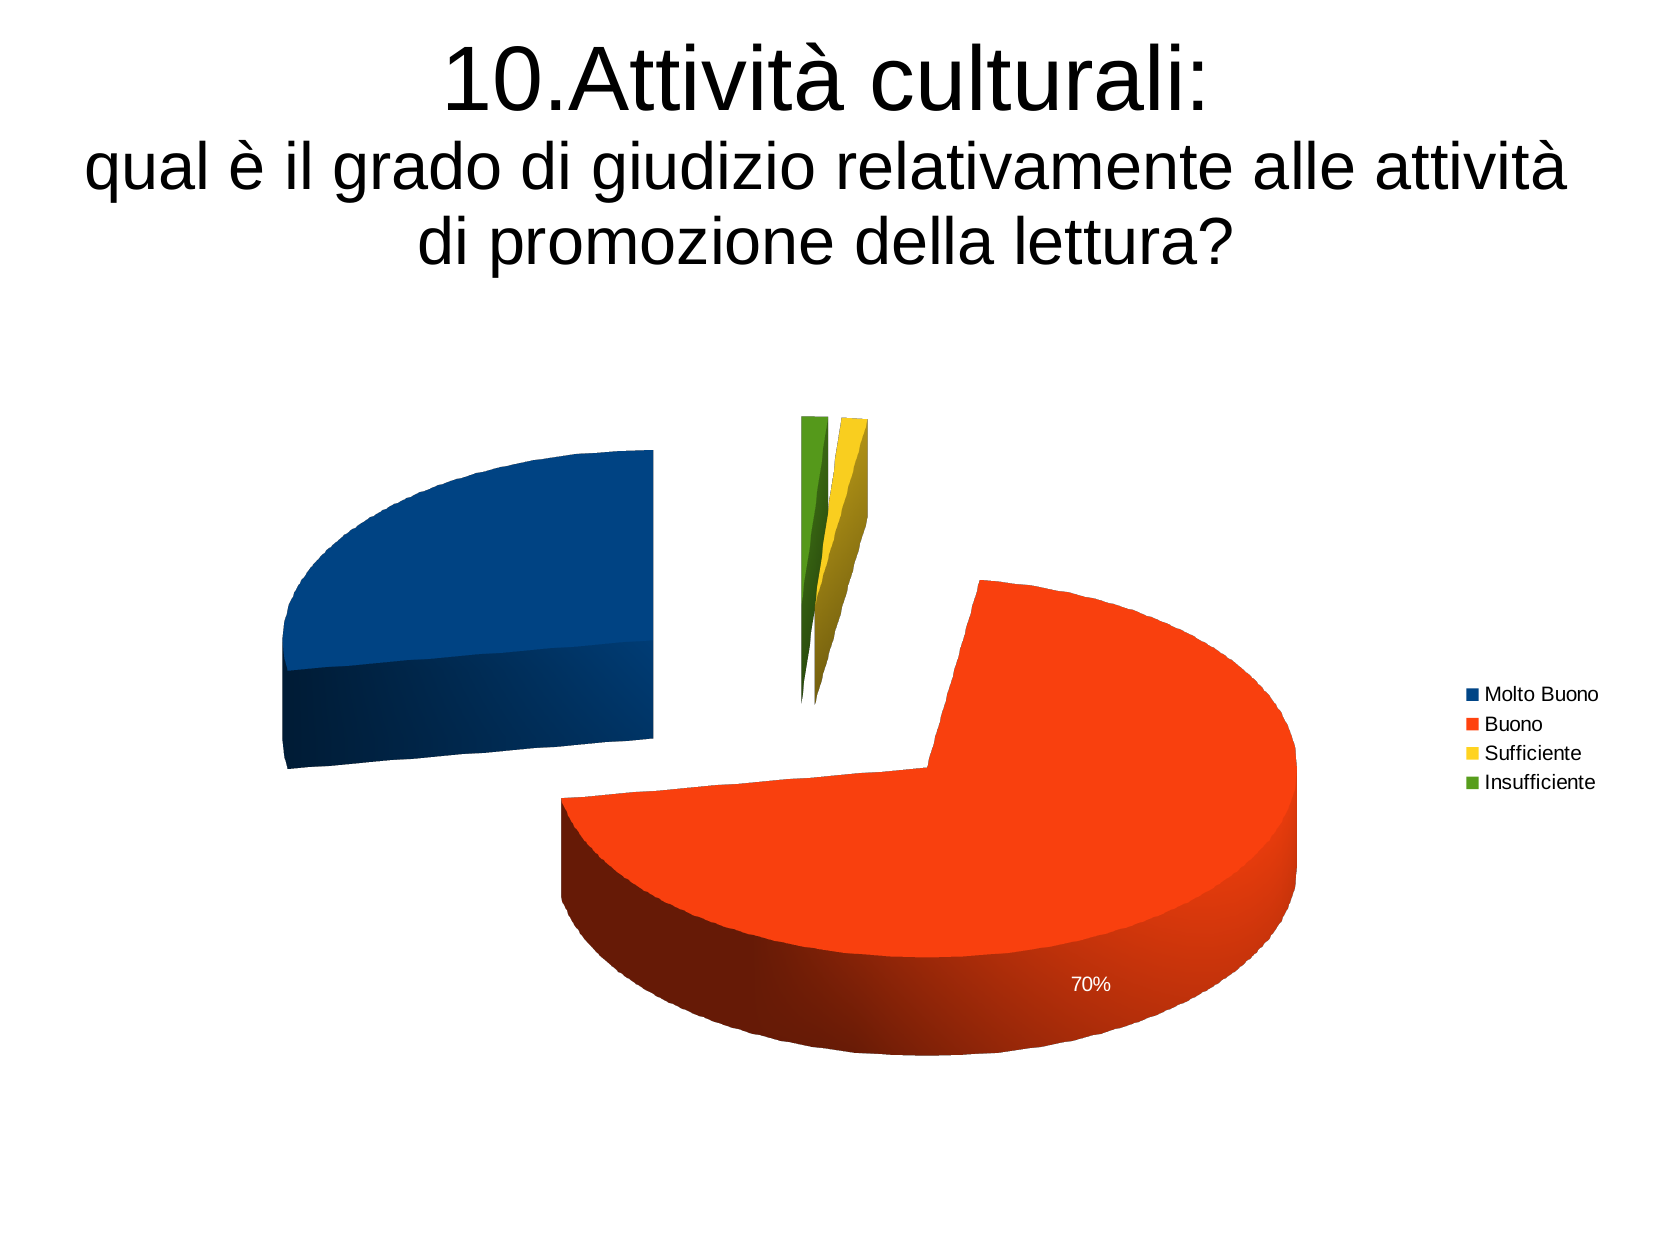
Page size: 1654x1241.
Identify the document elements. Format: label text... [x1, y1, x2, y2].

title 10.Attività culturali: qual è il grado di giudizio relativamente alle attività di promozione della lettura? [82, 26, 1571, 280]
chart [129, 379, 1619, 1099]
